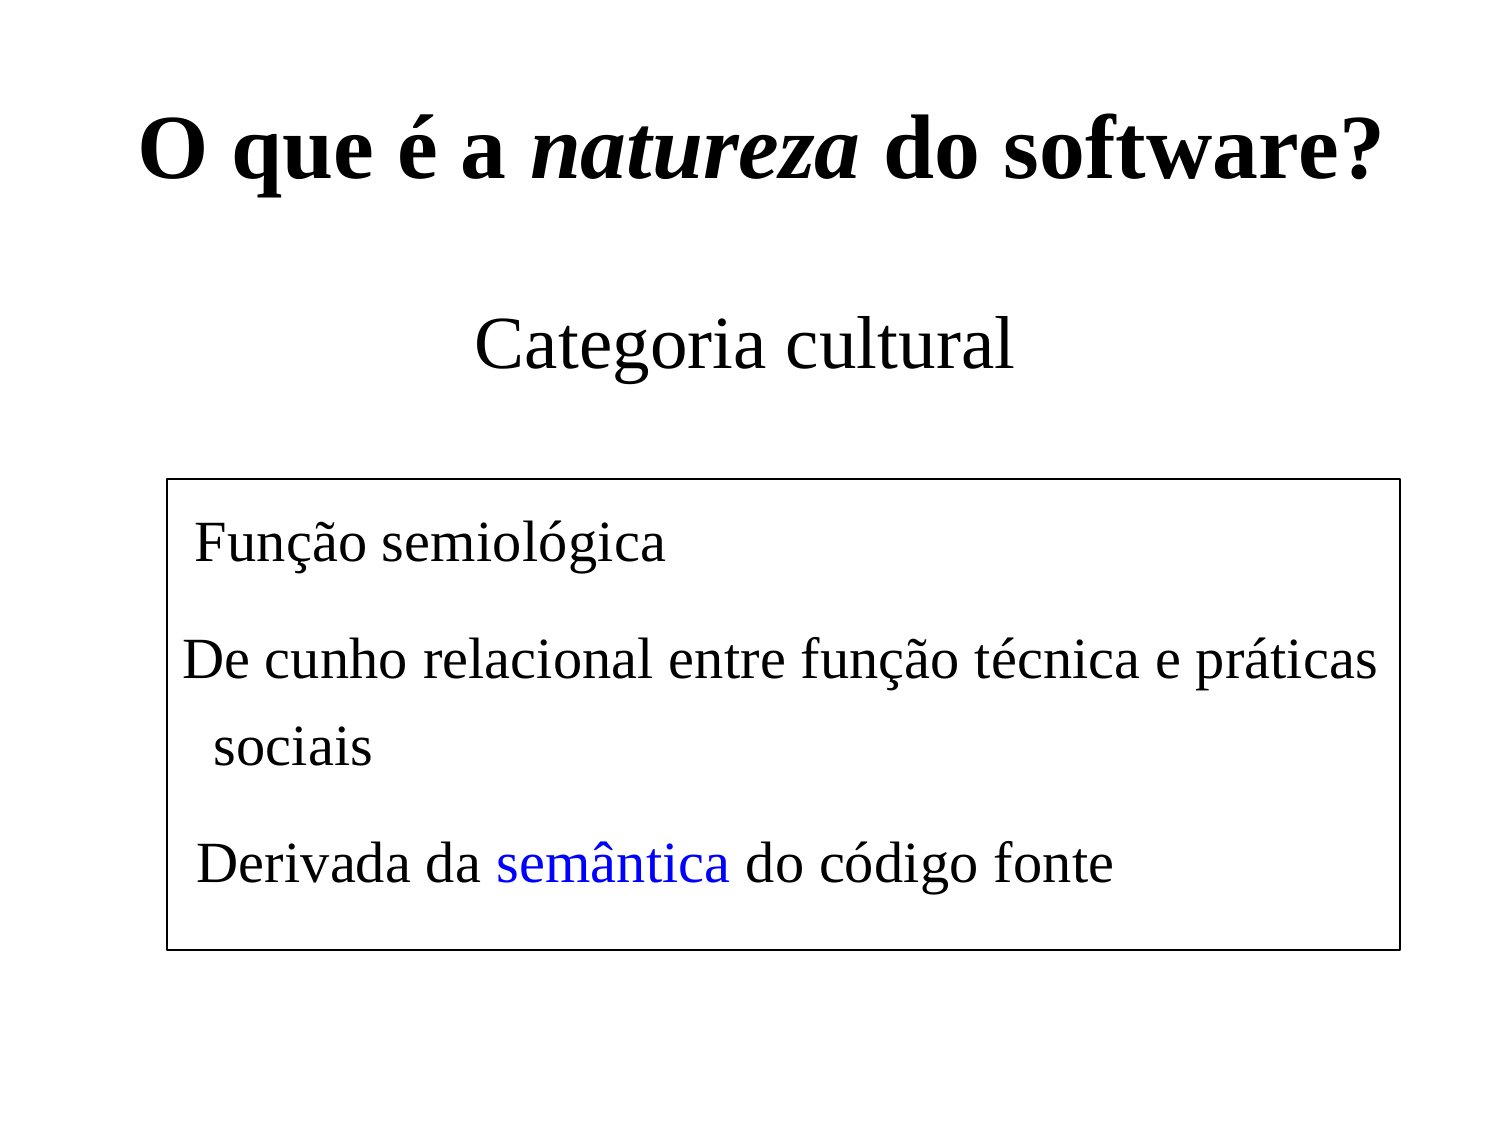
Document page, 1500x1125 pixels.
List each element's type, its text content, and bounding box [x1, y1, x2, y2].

text_box Função semiológica De cunho relacional entre função técnica e práticas sociais Derivada da semântica do código fonte [167, 478, 1400, 951]
text_box Categoria cultural [389, 297, 1103, 385]
title O que é a natureza do software? [68, 78, 1456, 218]
